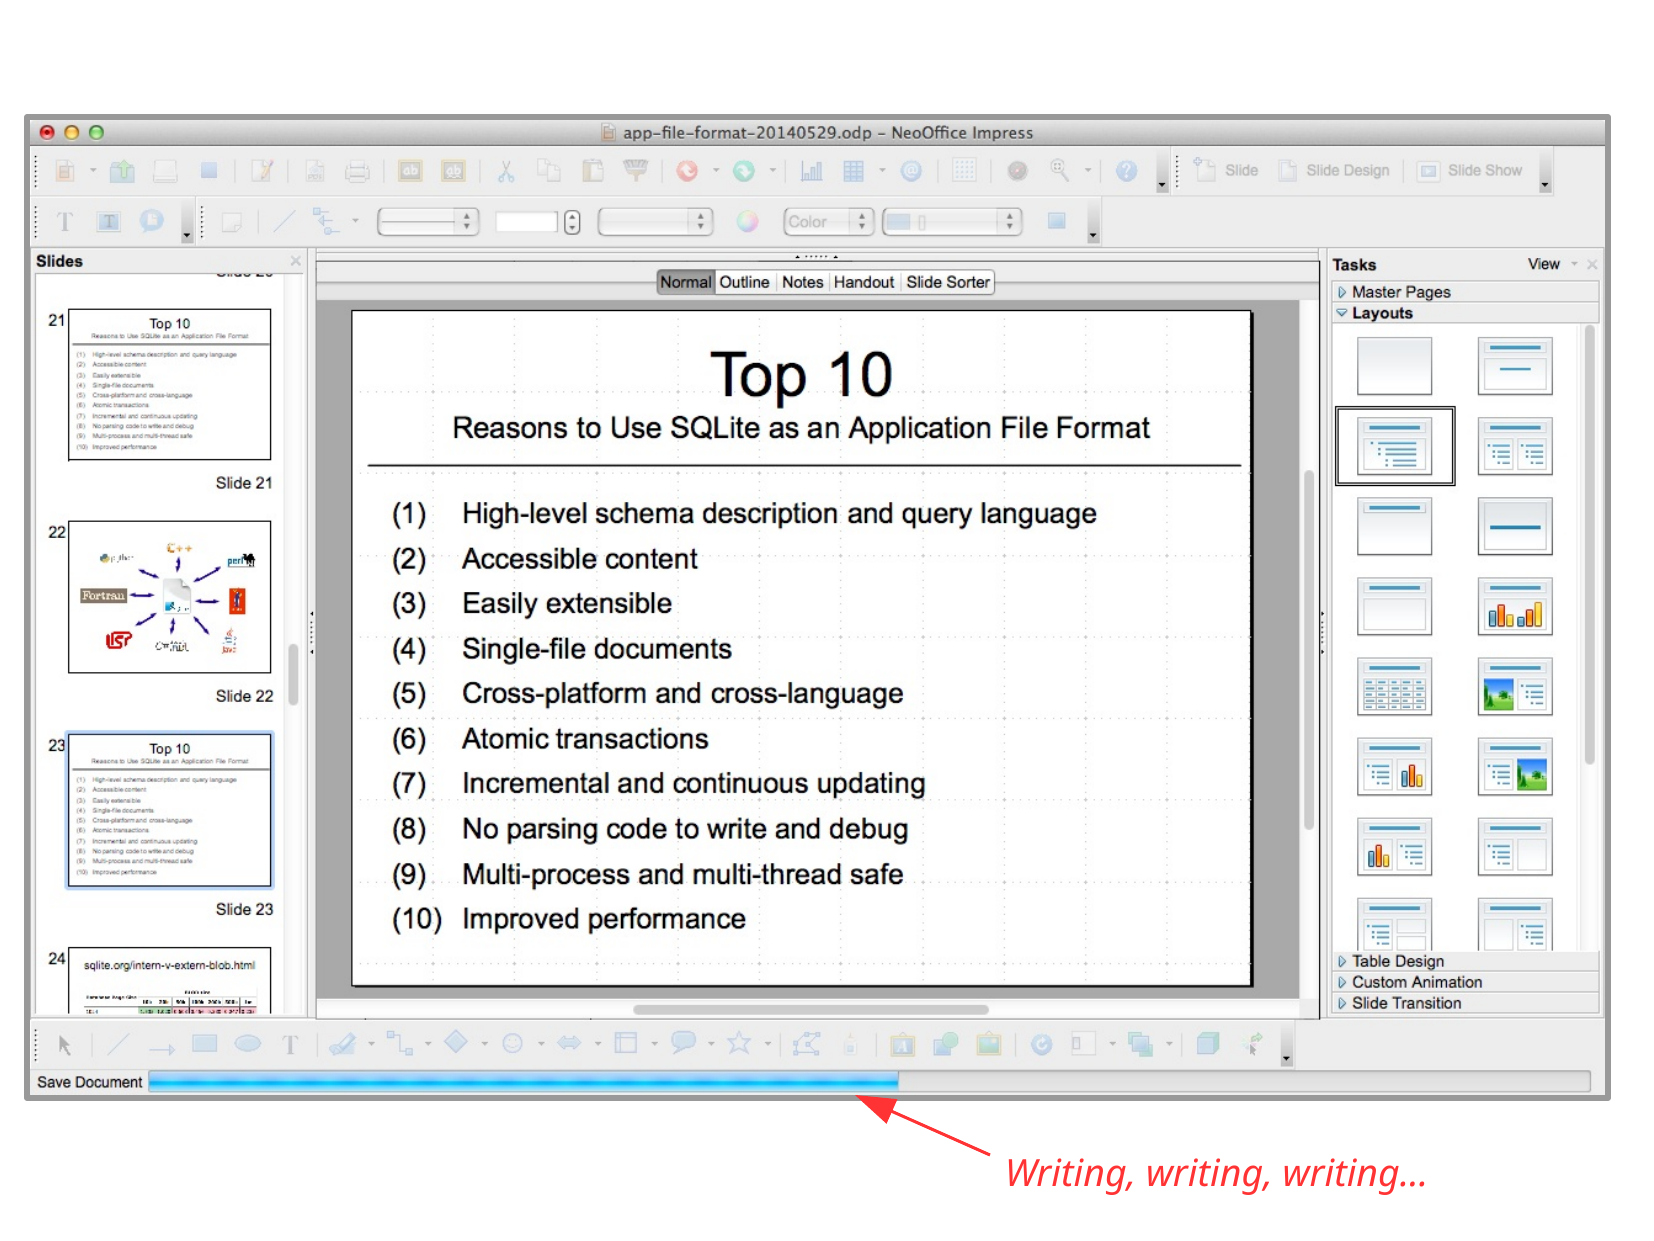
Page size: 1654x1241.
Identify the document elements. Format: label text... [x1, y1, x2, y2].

text_box Writing, writing, writing... [990, 1139, 1363, 1197]
picture [30, 120, 1606, 1096]
